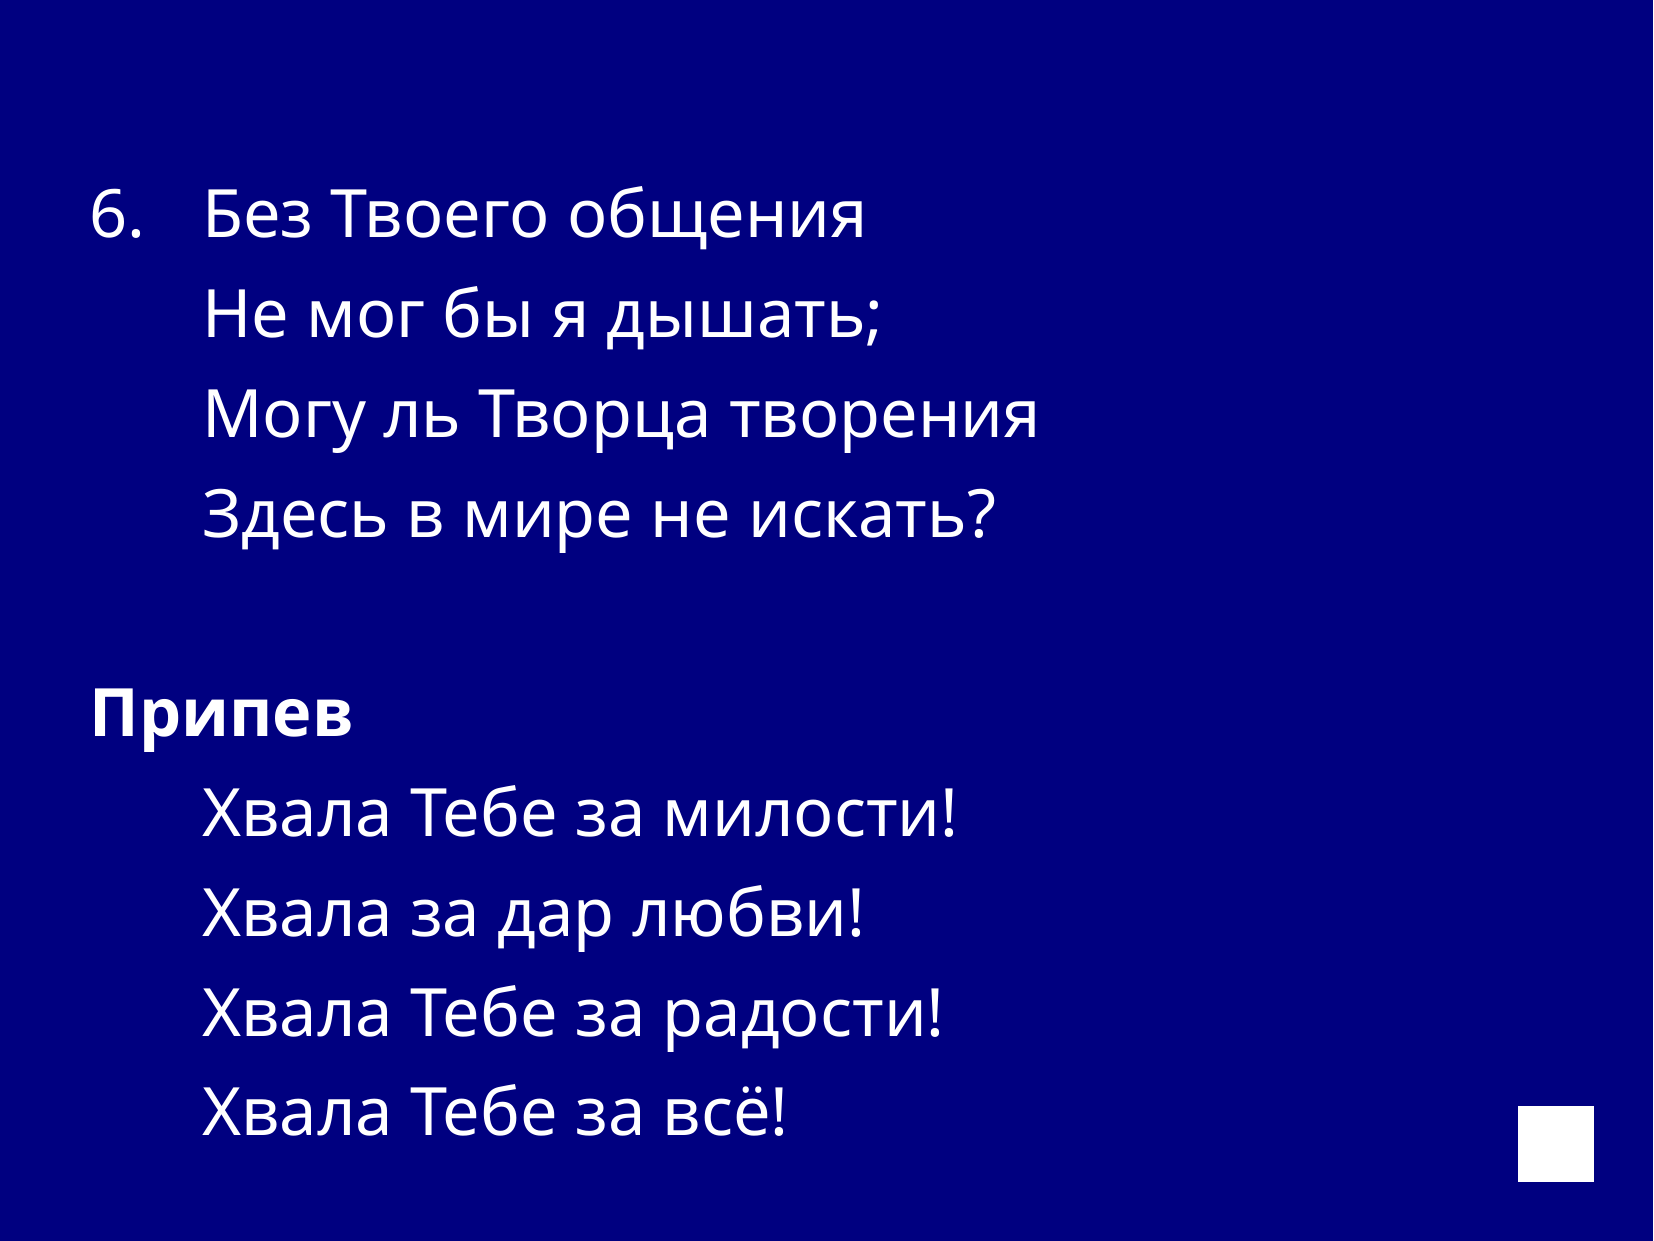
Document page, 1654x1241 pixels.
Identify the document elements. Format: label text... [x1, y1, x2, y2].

text_box 6. Без Твоего общения Не мог бы я дышать; Могу ль Творца творения Здесь в мире не искать? Припев Хвала Тебе за милости! Хвала за дар любви! Хвала Тебе за радости! Хвала Тебе за всё! [75, 150, 1576, 1163]
text_box [1518, 1106, 1594, 1182]
